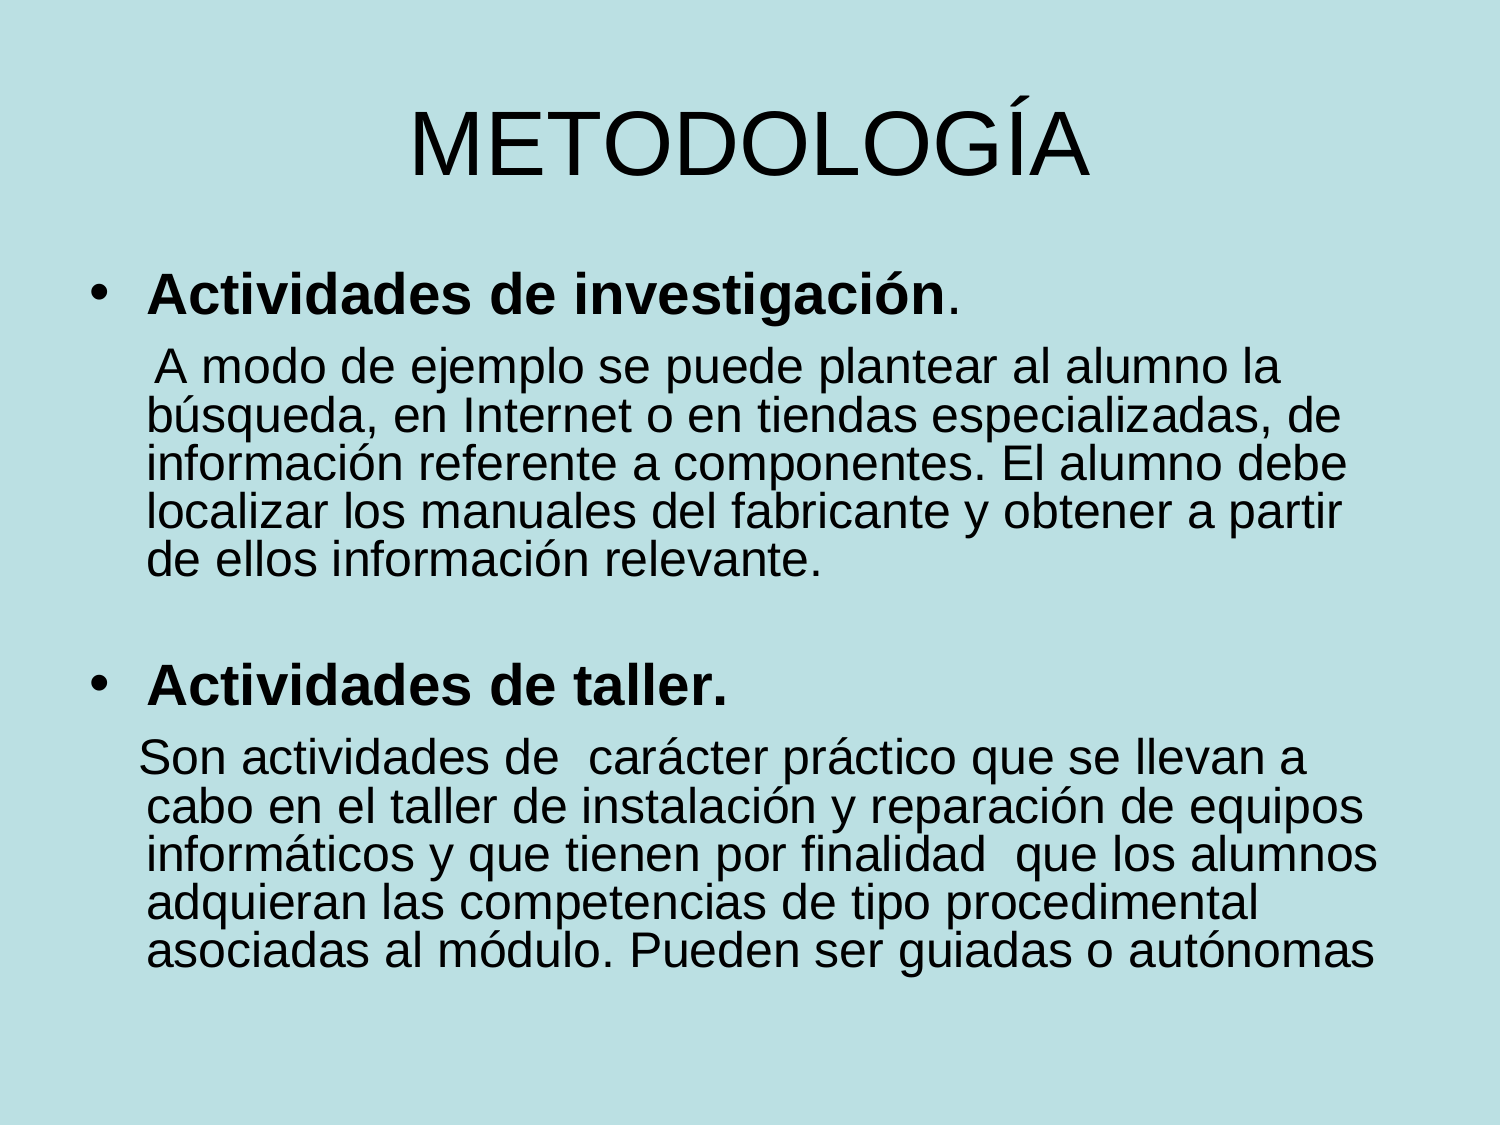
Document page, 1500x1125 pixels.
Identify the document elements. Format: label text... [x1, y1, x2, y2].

title METODOLOGÍA [75, 45, 1426, 233]
list Actividades de investigación. A modo de ejemplo se puede plantear al alumno la búsqueda, en Internet o en tiendas especializadas, de información referente a componentes. El alumno debe localizar los manuales del fabricante y obtener a partir de ellos información relevante. Actividades de taller. Son actividades de carácter práctico que se llevan a cabo en el taller de instalación y reparación de equipos informáticos y que tienen por finalidad que los alumnos adquieran las competencias de tipo procedimental asociadas al módulo. Pueden ser guiadas o autónomas [75, 262, 1426, 1006]
